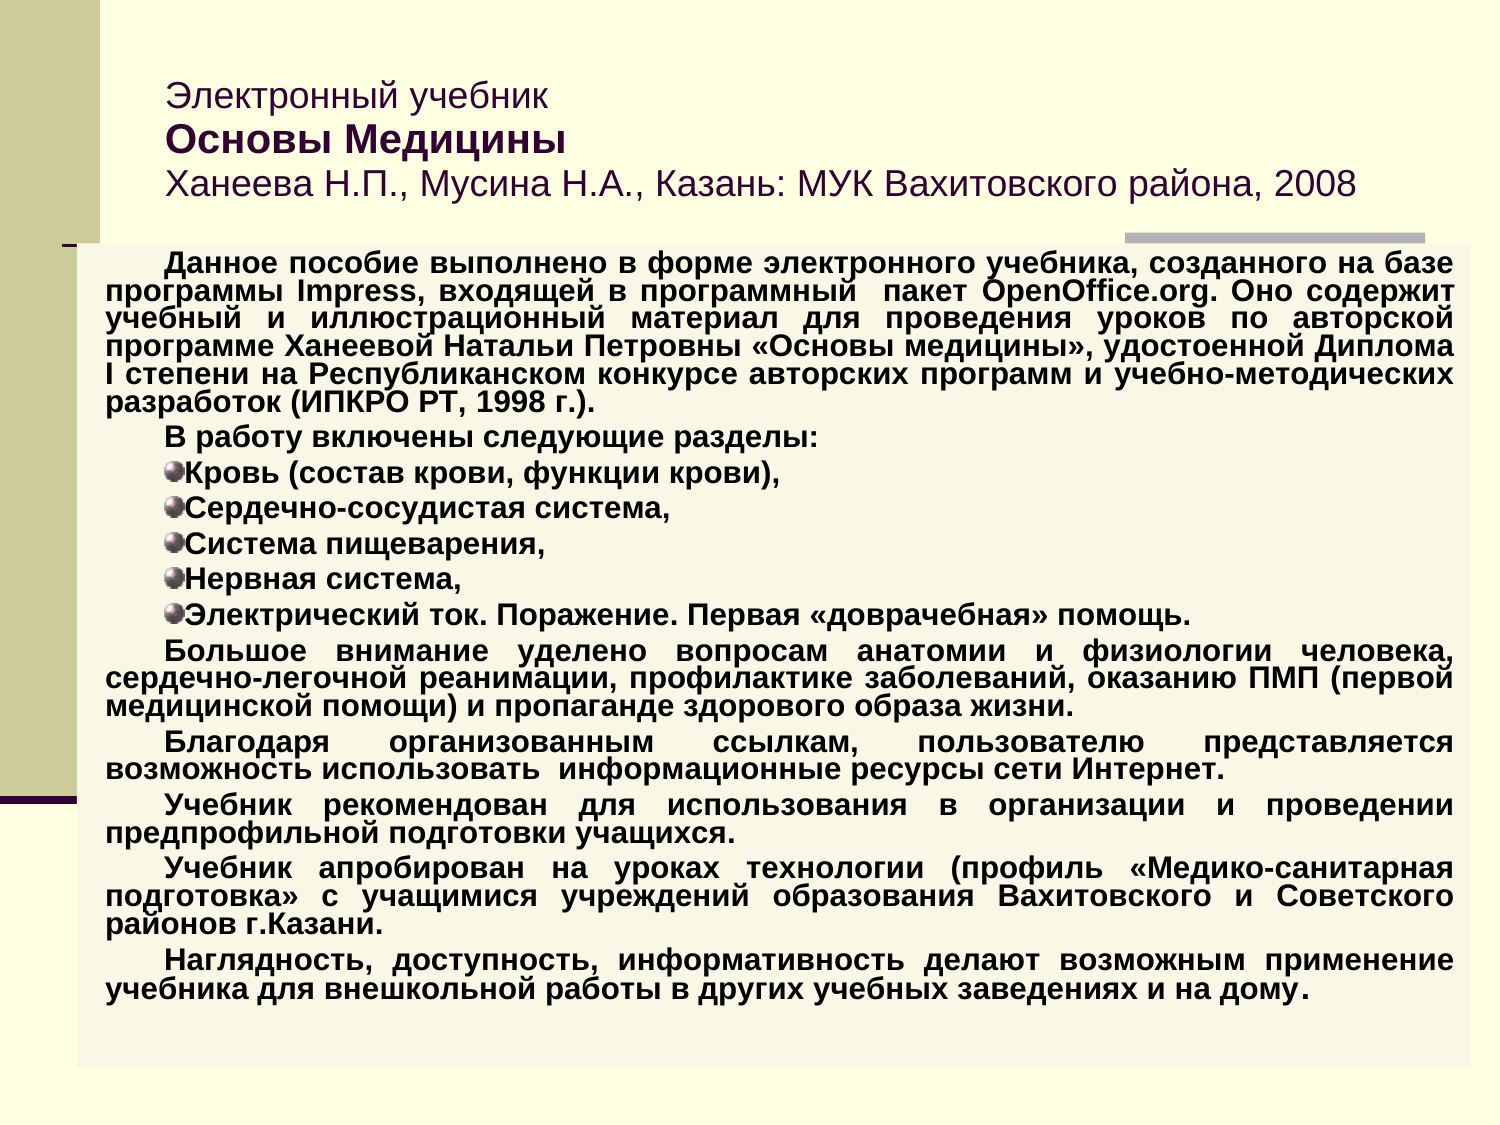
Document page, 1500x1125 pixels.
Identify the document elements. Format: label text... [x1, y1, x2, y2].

list Данное пособие выполнено в форме электронного учебника, созданного на базе программы Impress, входящей в программный пакет OpenOffice.org. Оно содержит учебный и иллюстрационный материал для проведения уроков по авторской программе Ханеевой Натальи Петровны «Основы медицины», удостоенной Диплома I степени на Республиканском конкурсе авторских программ и учебно-методических разработок (ИПКРО РТ, 1998 г.). В работу включены следующие разделы: Кровь (состав крови, функции крови), Сердечно-сосудистая система, Система пищеварения, Нервная система, Электрический ток. Поражение. Первая «доврачебная» помощь. Большое внимание уделено вопросам анатомии и физиологии человека, сердечно-легочной реанимации, профилактике заболеваний, оказанию ПМП (первой медицинской помощи) и пропаганде здорового образа жизни. Благодаря организованным ссылкам, пользователю представляется возможность использовать информационные ресурсы сети Интернет. Учебник рекомендован для использования в организации и проведении предпрофильной подготовки учащихся. Учебник апробирован на уроках технологии (профиль «Медико-санитарная подготовка» с учащимися учреждений образования Вахитовского и Советского районов г.Казани. Наглядность, доступность, информативность делают возможным применение учебника для внешкольной работы в других учебных заведениях и на дому. [76, 243, 1471, 1068]
title Электронный учебник Основы Медицины Ханеева Н.П., Мусина Н.А., Казань: МУК Вахитовского района, 2008 [150, 45, 1426, 234]
